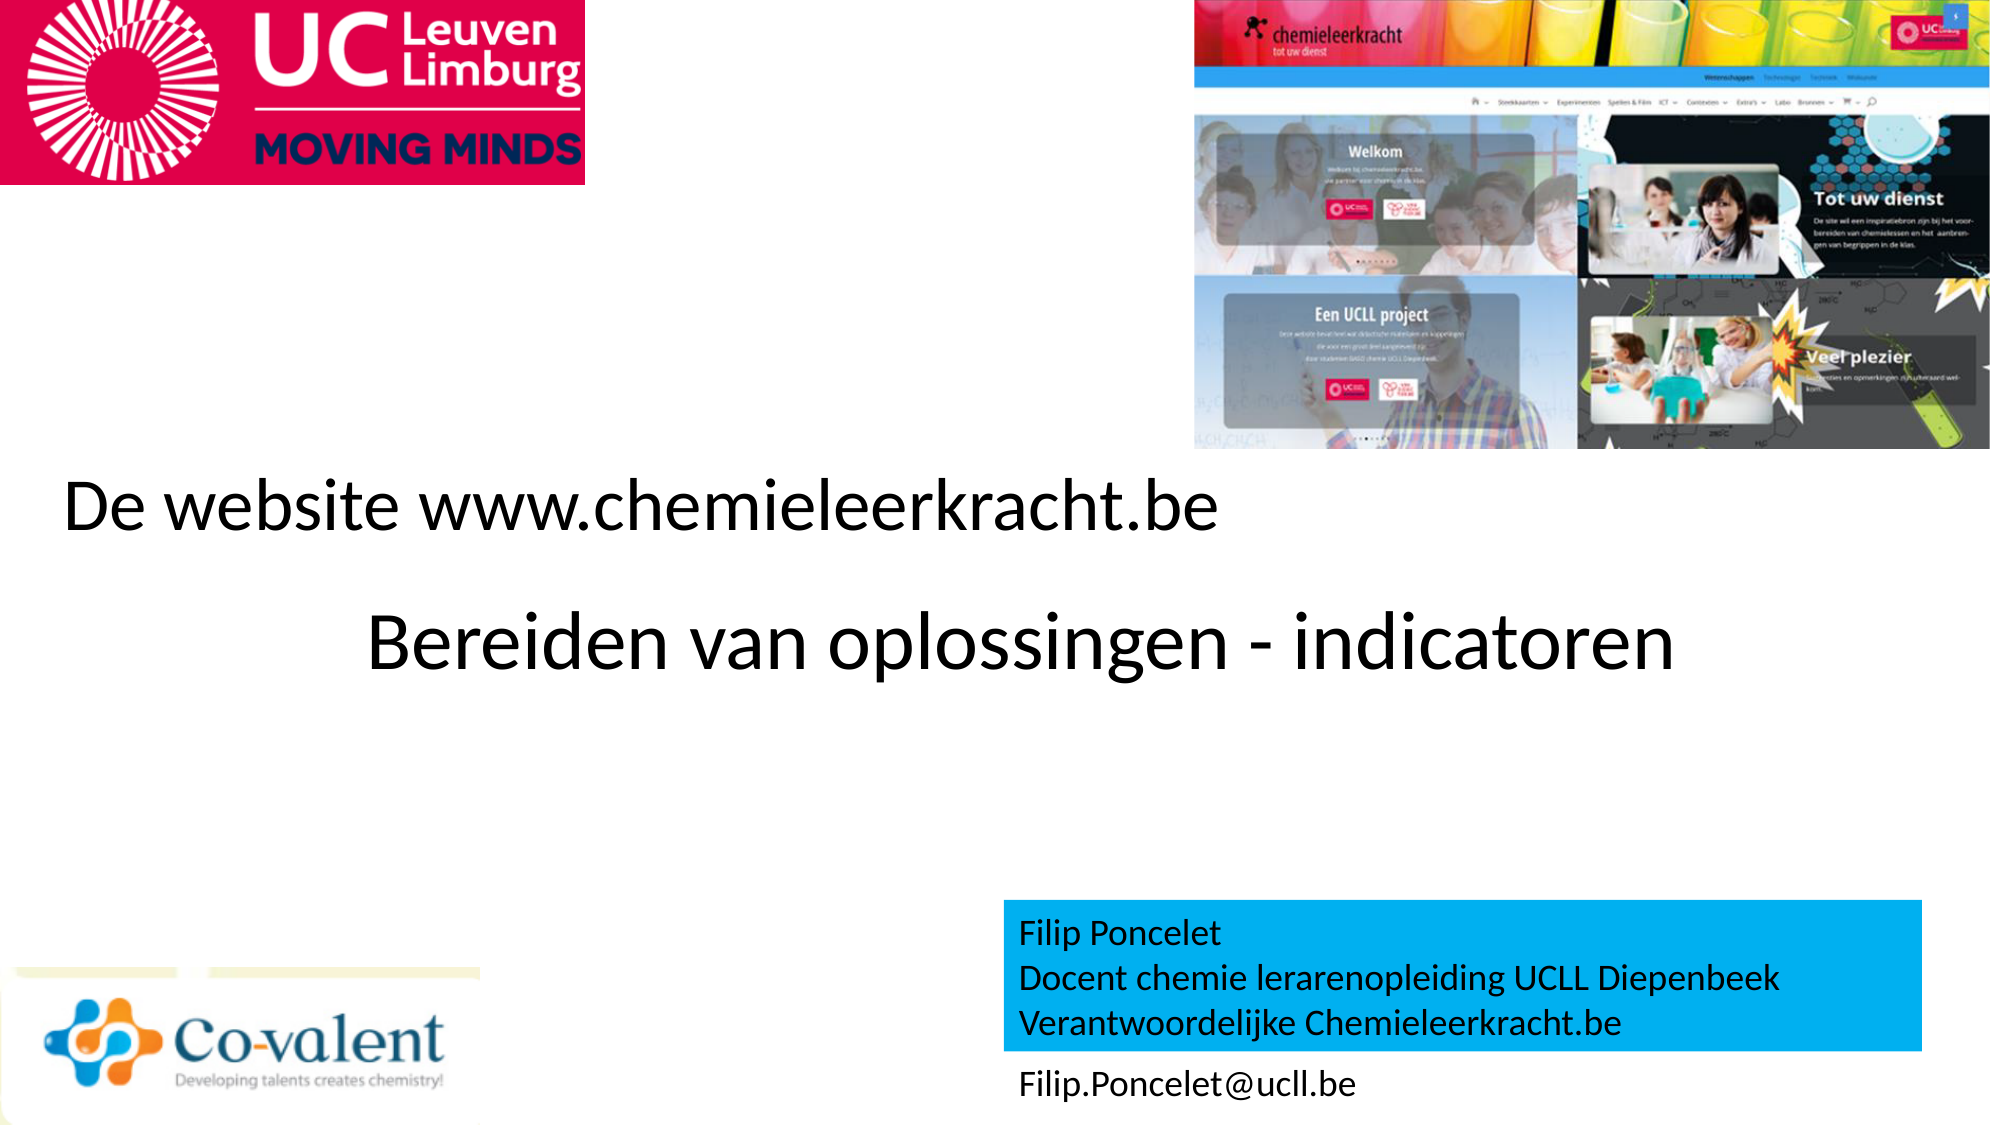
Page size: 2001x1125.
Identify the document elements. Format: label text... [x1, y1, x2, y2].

picture [1194, 0, 1990, 449]
picture [0, 967, 480, 1125]
text_box De website www.chemieleerkracht.be [48, 448, 1264, 555]
text_box Filip.Poncelet@ucll.be [1003, 1051, 1386, 1113]
text_box Bereiden van oplossingen - indicatoren [351, 578, 1706, 695]
text_box Filip Poncelet Docent chemie lerarenopleiding UCLL Diepenbeek Verantwoordelijke Chemieleerkracht.be [1003, 899, 1922, 1052]
picture [0, 0, 585, 185]
